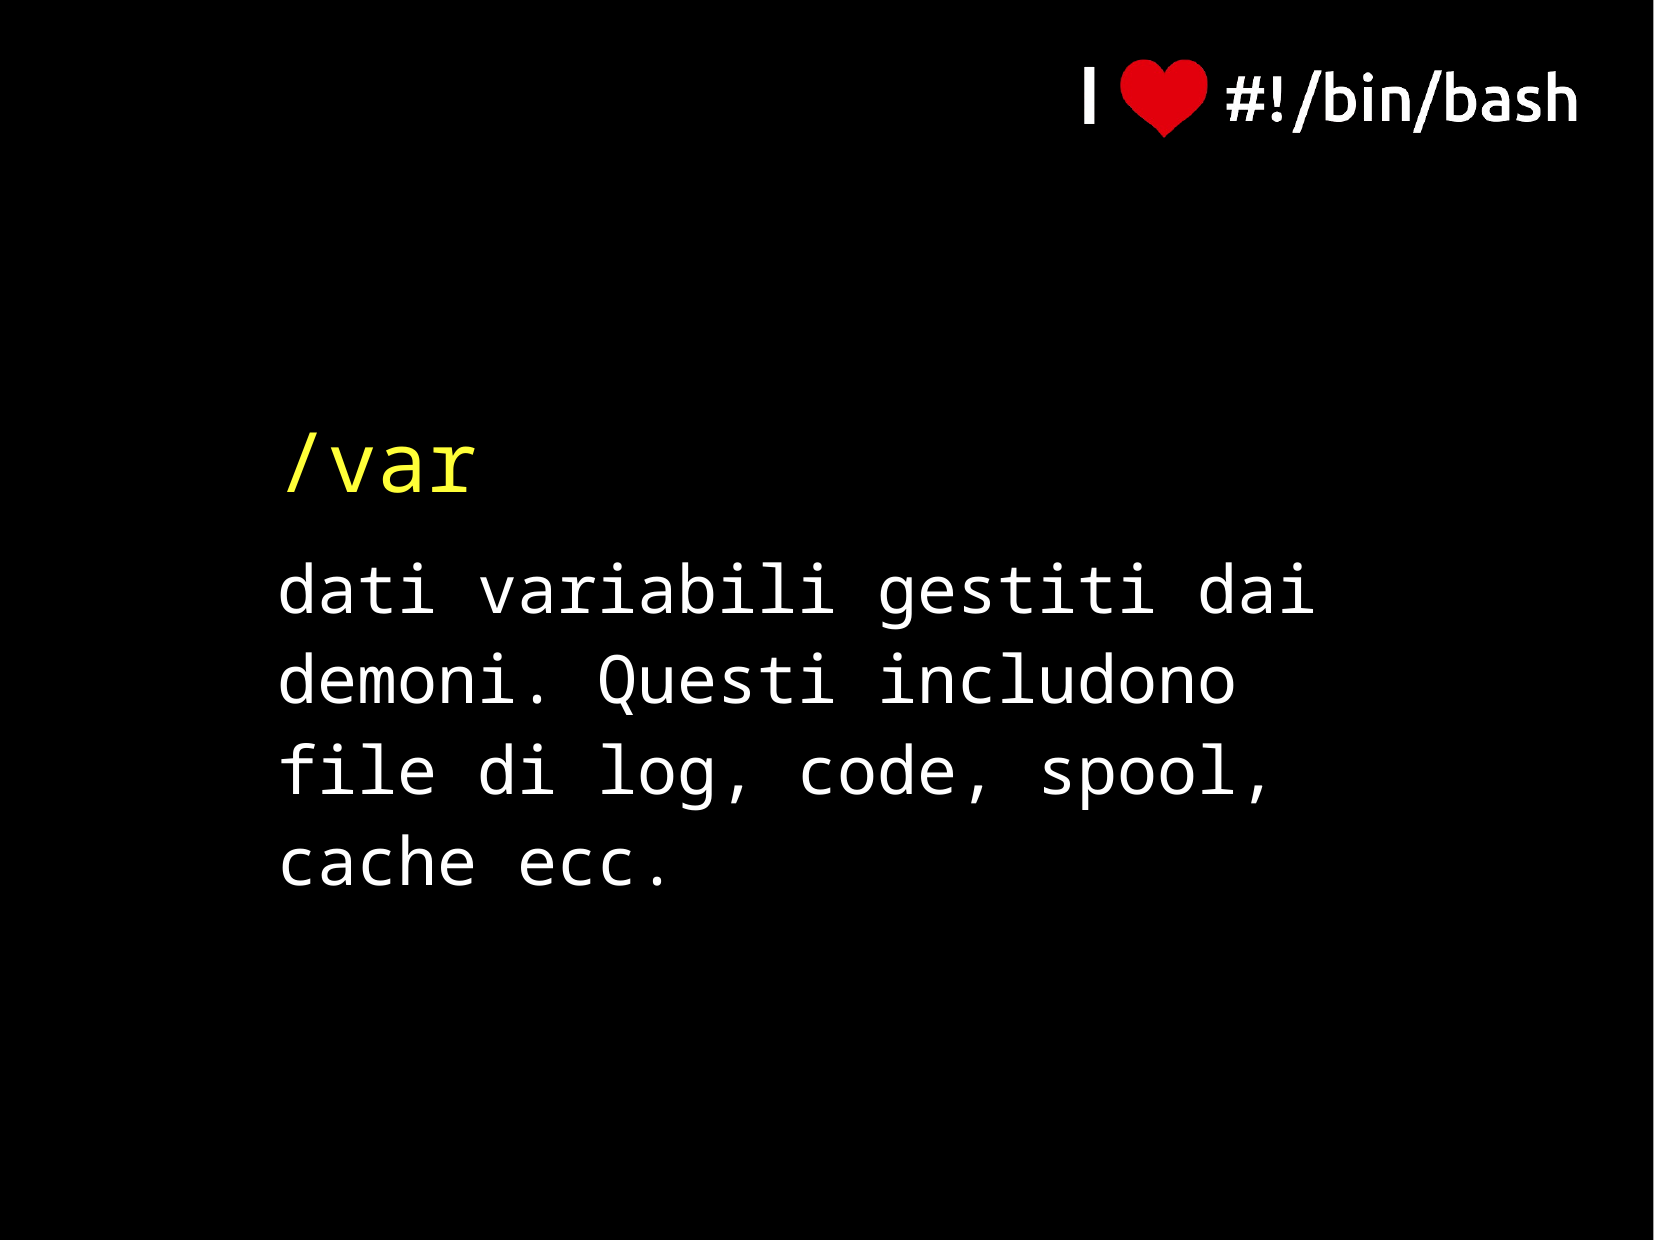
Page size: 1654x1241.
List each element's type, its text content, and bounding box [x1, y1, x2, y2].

text_box /var dati variabili gestiti dai demoni. Questi includono file di log, code, spool, cache ecc. [263, 396, 1391, 844]
picture [1064, 45, 1595, 154]
